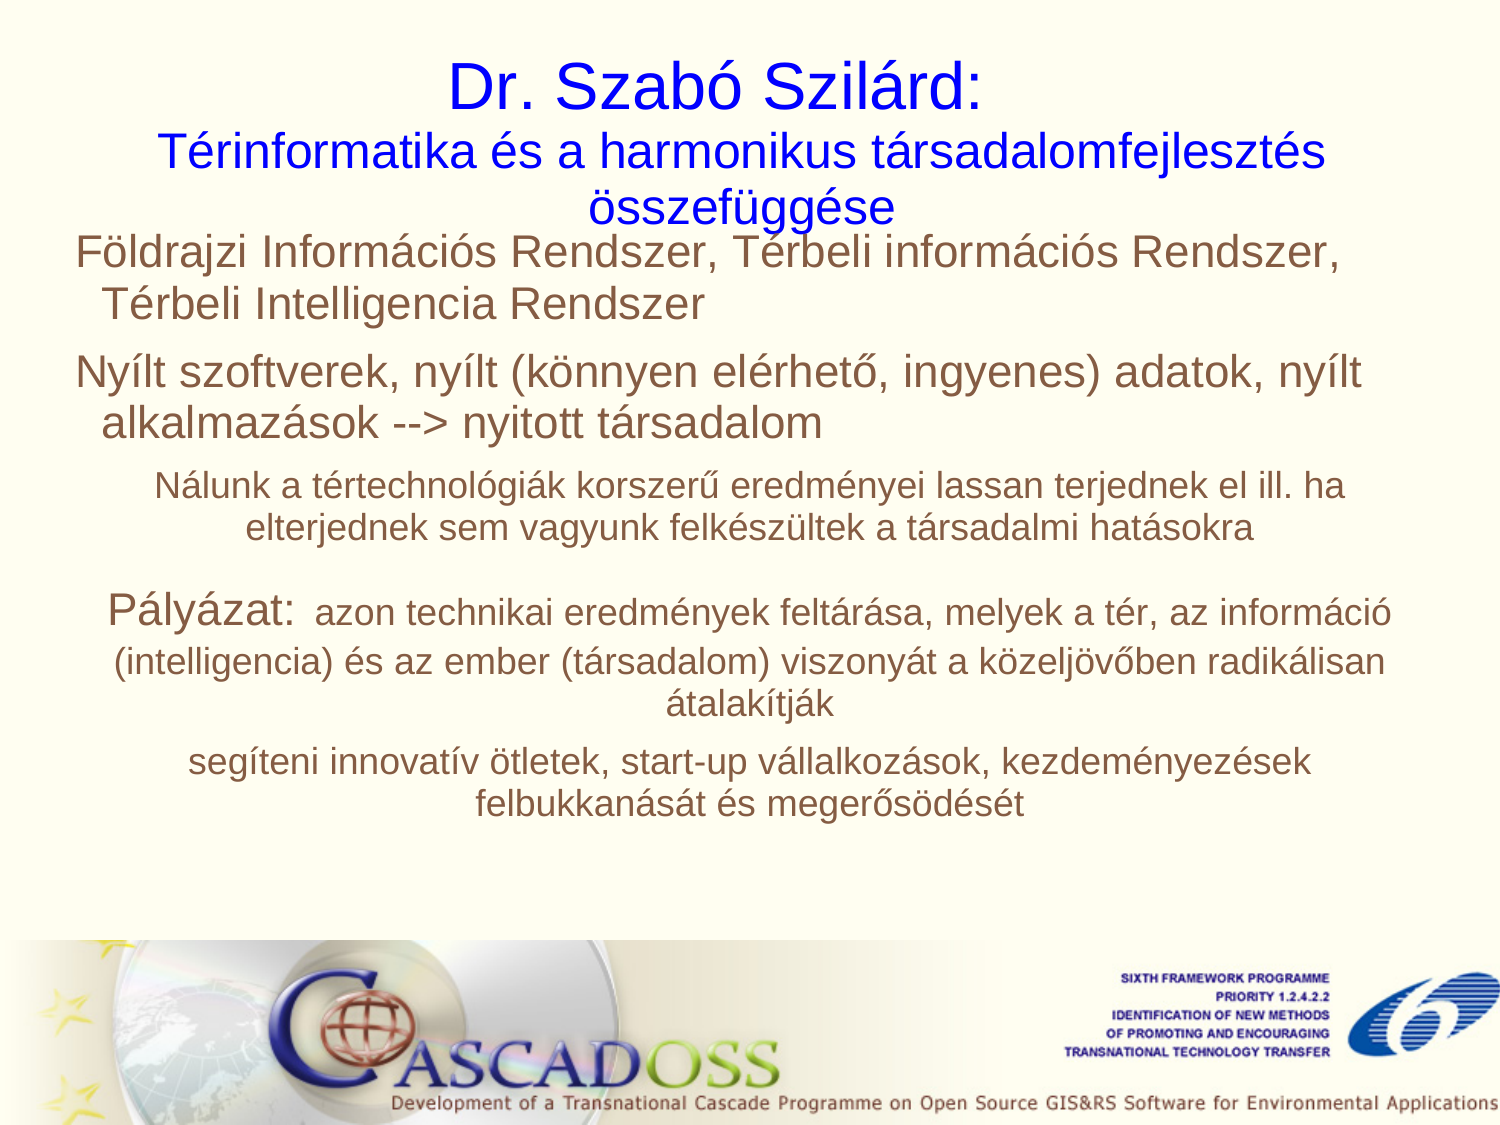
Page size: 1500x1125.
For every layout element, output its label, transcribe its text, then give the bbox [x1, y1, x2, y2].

picture [0, 940, 1500, 1125]
subtitle Földrajzi Információs Rendszer, Térbeli információs Rendszer, Térbeli Intelligencia Rendszer Nyílt szoftverek, nyílt (könnyen elérhető, ingyenes) adatok, nyílt alkalmazások --> nyitott társadalom Nálunk a tértechnológiák korszerű eredményei lassan terjednek el ill. ha elterjednek sem vagyunk felkészültek a társadalmi hatásokra Pályázat: azon technikai eredmények feltárása, melyek a tér, az információ (intelligencia) és az ember (társadalom) viszonyát a közeljövőben radikálisan átalakítják segíteni innovatív ötletek, start-up vállalkozások, kezdeményezések felbukkanását és megerősödését [75, 215, 1425, 944]
title Dr. Szabó Szilárd: Térinformatika és a harmonikus társadalomfejlesztés összefüggése [67, 48, 1418, 235]
